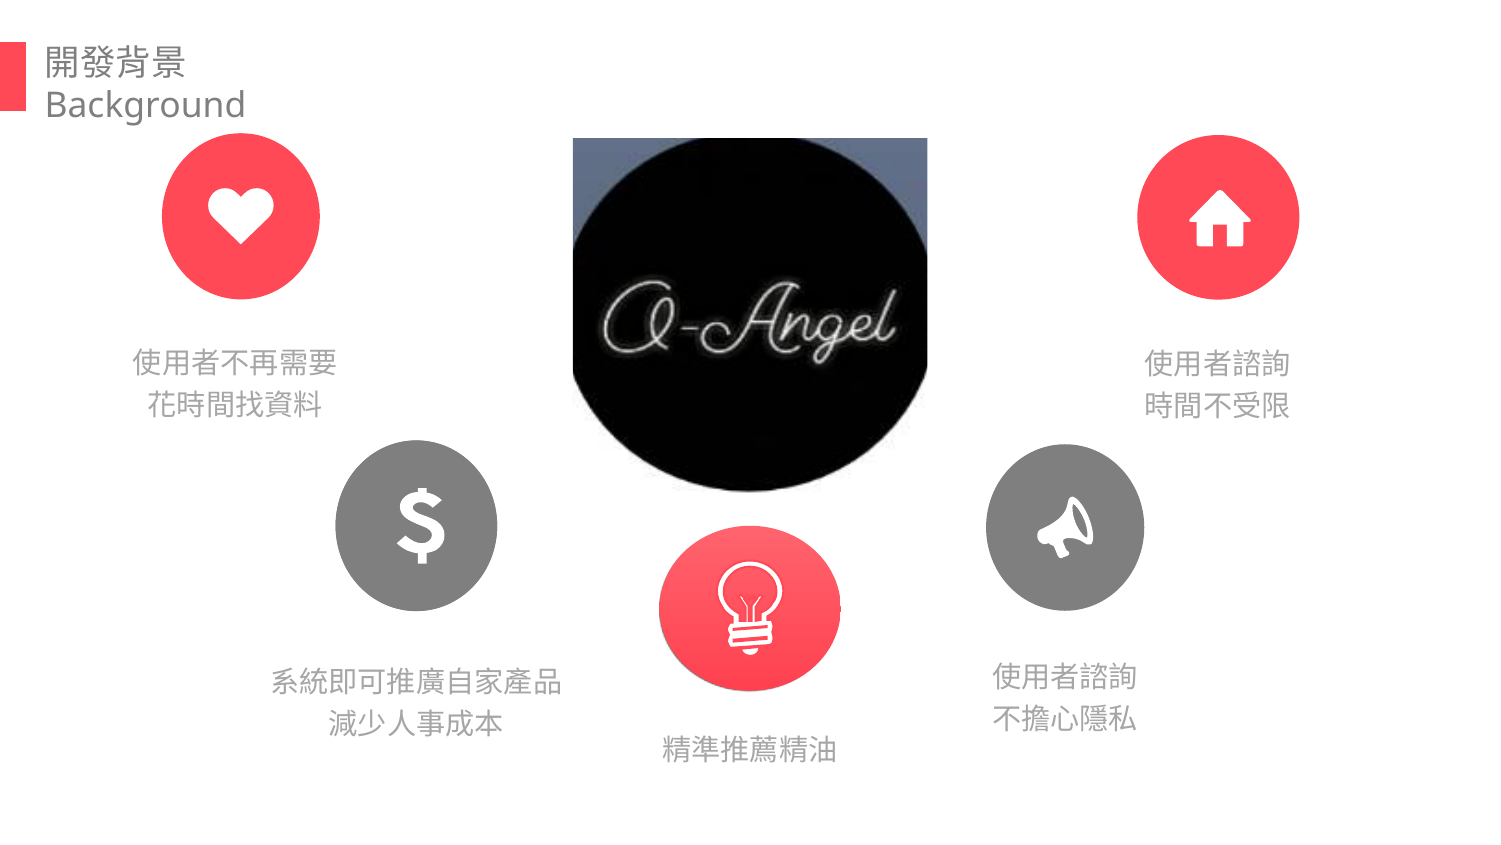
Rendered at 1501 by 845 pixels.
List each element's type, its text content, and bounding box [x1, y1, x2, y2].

text_box 系統即可推廣自家產品 減少人事成本 [199, 656, 634, 740]
text_box 開發背景 Background [29, 32, 314, 134]
text_box [161, 134, 320, 300]
text_box 精準推薦精油 [586, 725, 915, 767]
picture [572, 138, 928, 493]
text_box 使用者諮詢 不擔心隱私 [901, 652, 1230, 736]
text_box [659, 525, 841, 691]
text_box [335, 440, 498, 612]
text_box [986, 444, 1145, 611]
text_box 使用者不再需要 花時間找資料 [41, 337, 429, 421]
text_box [1137, 135, 1300, 300]
text_box 使用者諮詢 時間不受限 [992, 338, 1444, 422]
